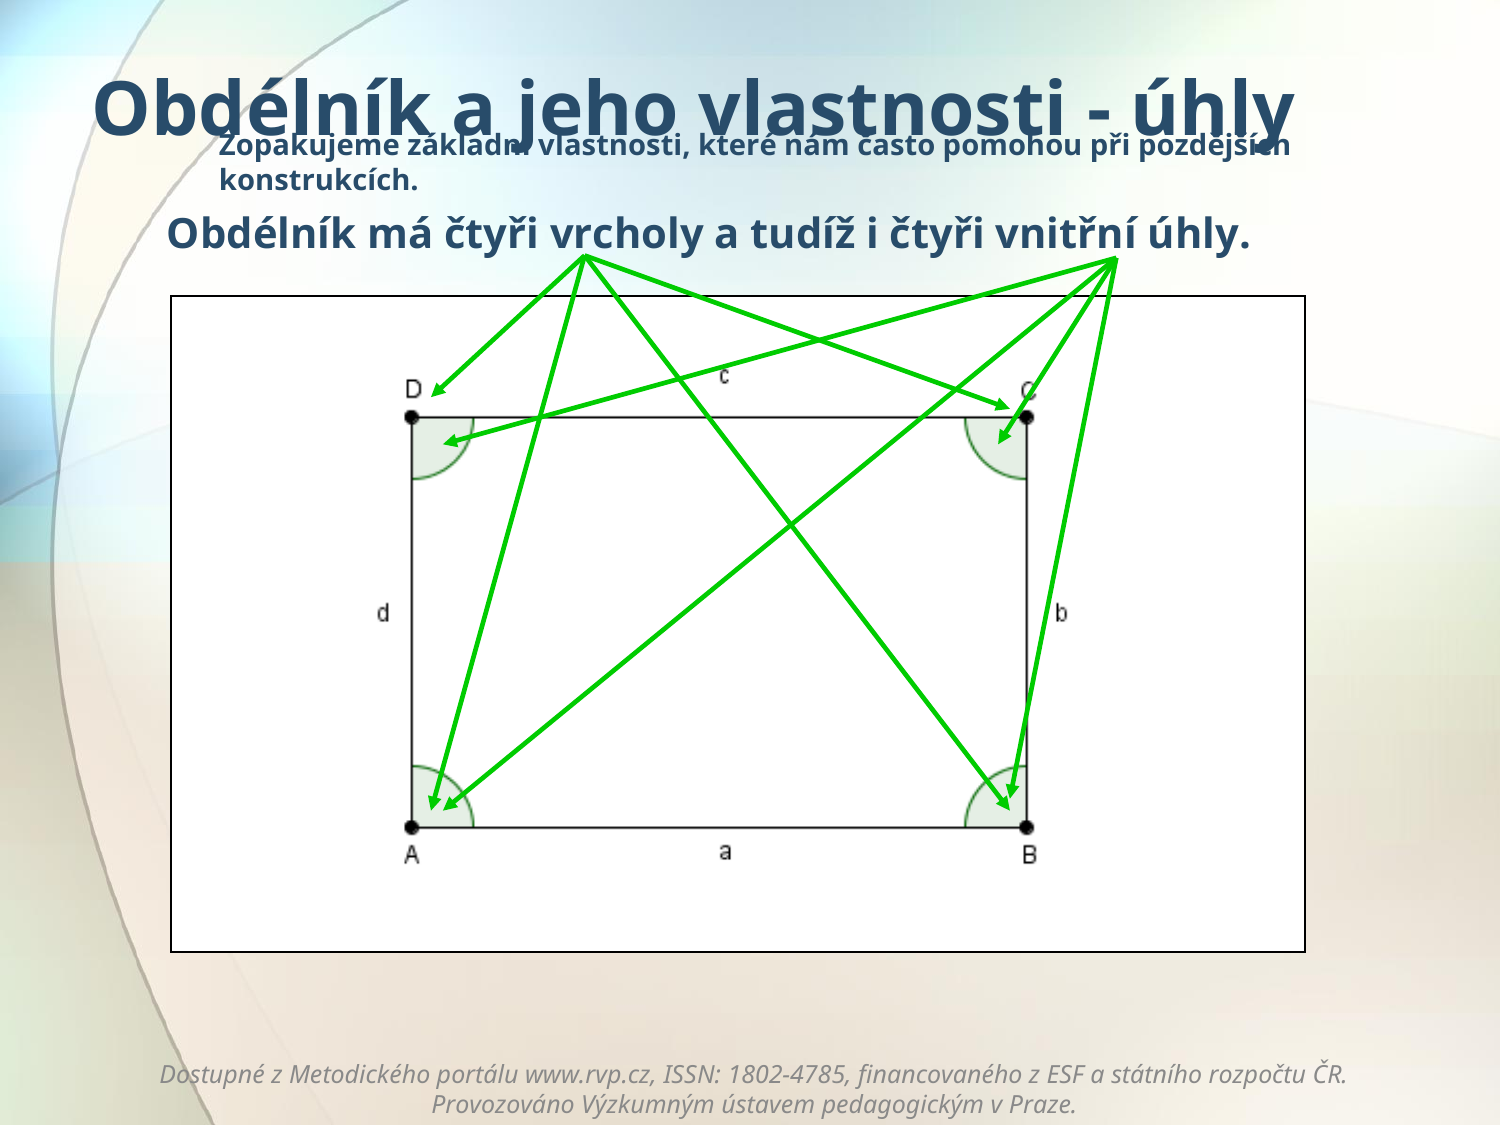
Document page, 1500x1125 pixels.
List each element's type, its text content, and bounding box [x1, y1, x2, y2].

text_box [704, 295, 969, 302]
text_box [1092, 295, 1106, 302]
text_box [619, 295, 704, 302]
text_box Zopakujeme základní vlastnosti, které nám často pomohou při pozdějších konstrukcích. [204, 113, 1480, 209]
text_box [1068, 295, 1089, 302]
text_box Obdélník má čtyři vrcholy a tudíž i čtyři vnitřní úhly. [152, 184, 1428, 280]
title Obdélník a jeho vlastnosti - úhly [76, 62, 1412, 165]
text_box [171, 295, 1306, 953]
text_box [539, 295, 571, 302]
text_box [970, 295, 1066, 302]
picture [0, 0, 1500, 1125]
text_box [575, 295, 616, 302]
